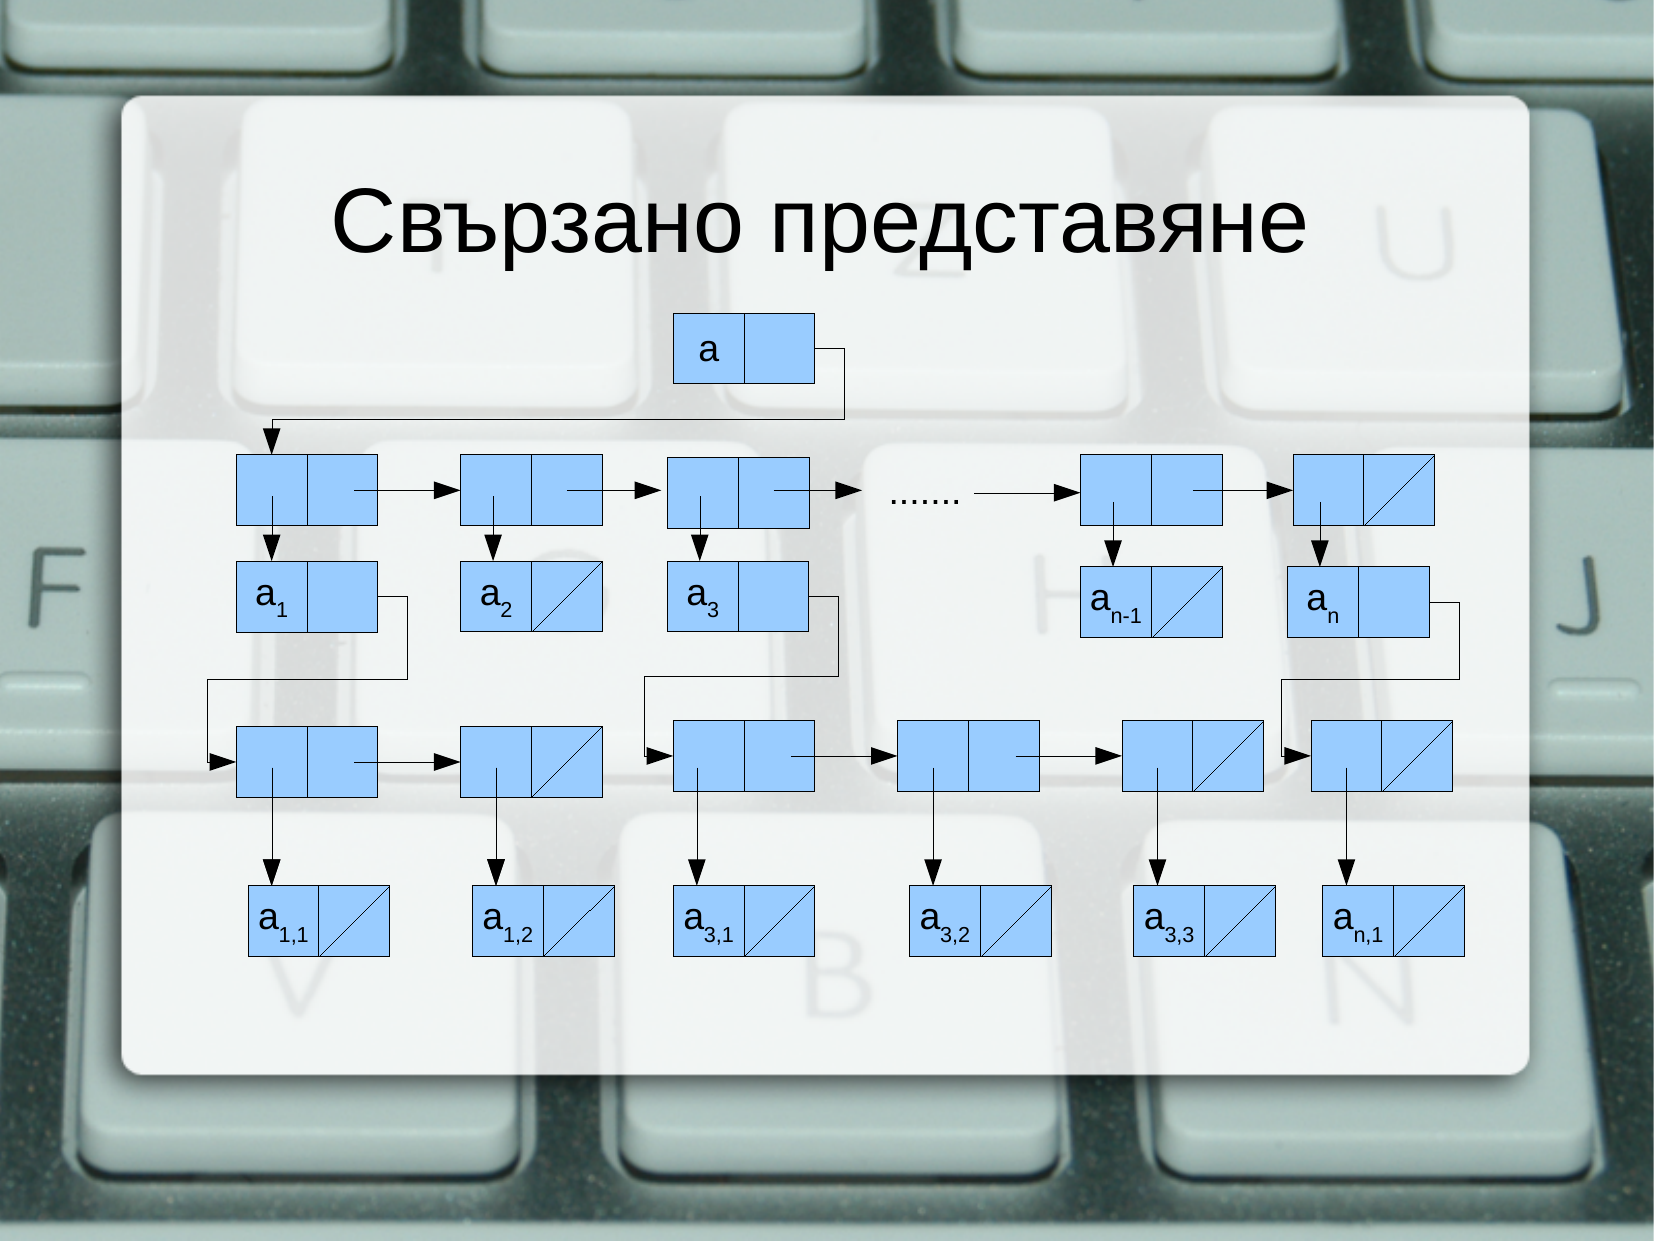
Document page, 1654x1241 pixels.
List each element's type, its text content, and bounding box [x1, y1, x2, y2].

text_box a [673, 313, 744, 384]
text_box [236, 726, 378, 798]
text_box a1,2 [472, 885, 543, 957]
text_box [1311, 720, 1453, 792]
text_box a3,2 [909, 885, 980, 957]
text_box [543, 885, 615, 957]
text_box [980, 885, 1052, 957]
text_box [460, 726, 603, 798]
text_box [1122, 720, 1264, 792]
text_box [673, 720, 815, 792]
text_box ....... [873, 463, 981, 520]
text_box [897, 720, 1040, 792]
text_box [1393, 885, 1465, 957]
text_box [307, 561, 378, 633]
text_box [1204, 885, 1276, 957]
text_box a3 [667, 561, 738, 632]
text_box [1151, 566, 1223, 638]
text_box [667, 457, 810, 529]
text_box an [1287, 566, 1358, 638]
picture [0, 0, 1654, 1241]
text_box [744, 313, 815, 384]
text_box a1,1 [248, 885, 318, 957]
text_box [1358, 566, 1430, 638]
text_box an,1 [1322, 885, 1393, 957]
text_box [236, 454, 378, 526]
text_box an-1 [1080, 566, 1151, 638]
text_box a1 [236, 561, 307, 633]
text_box [460, 454, 603, 526]
text_box [531, 561, 603, 632]
text_box a2 [460, 561, 531, 632]
text_box a3,3 [1133, 885, 1204, 957]
text_box [1293, 454, 1435, 526]
text_box [318, 885, 390, 957]
text_box [738, 561, 809, 632]
text_box a3,1 [673, 885, 744, 957]
title Свързано представяне [135, 117, 1506, 325]
text_box [744, 885, 815, 957]
text_box [1080, 454, 1223, 526]
